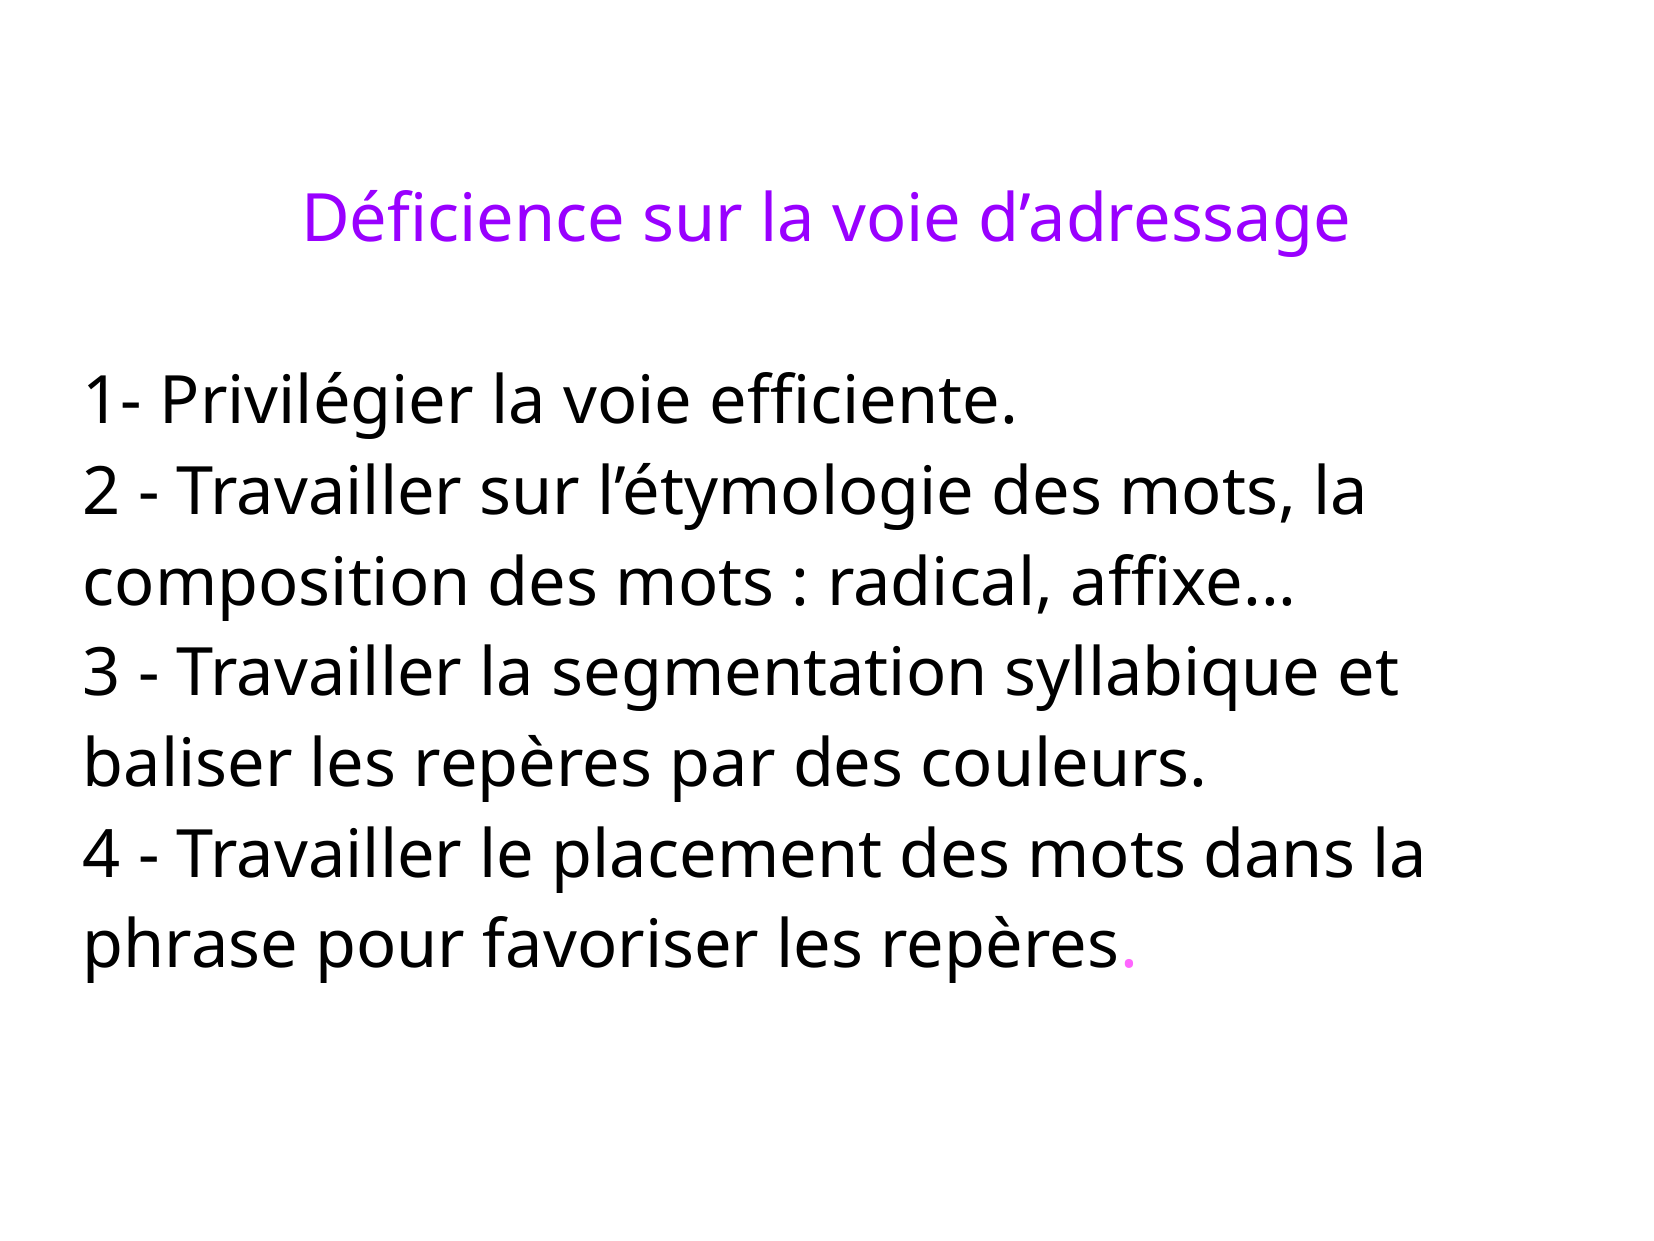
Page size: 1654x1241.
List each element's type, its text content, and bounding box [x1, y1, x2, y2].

subtitle Déficience sur la voie d’adressage 1- Privilégier la voie efficiente. 2 - Travailler sur l’étymologie des mots, la composition des mots : radical, affixe... 3 - Travailler la segmentation syllabique et baliser les repères par des couleurs. 4 - Travailler le placement des mots dans la phrase pour favoriser les repères. [82, 49, 1571, 1109]
